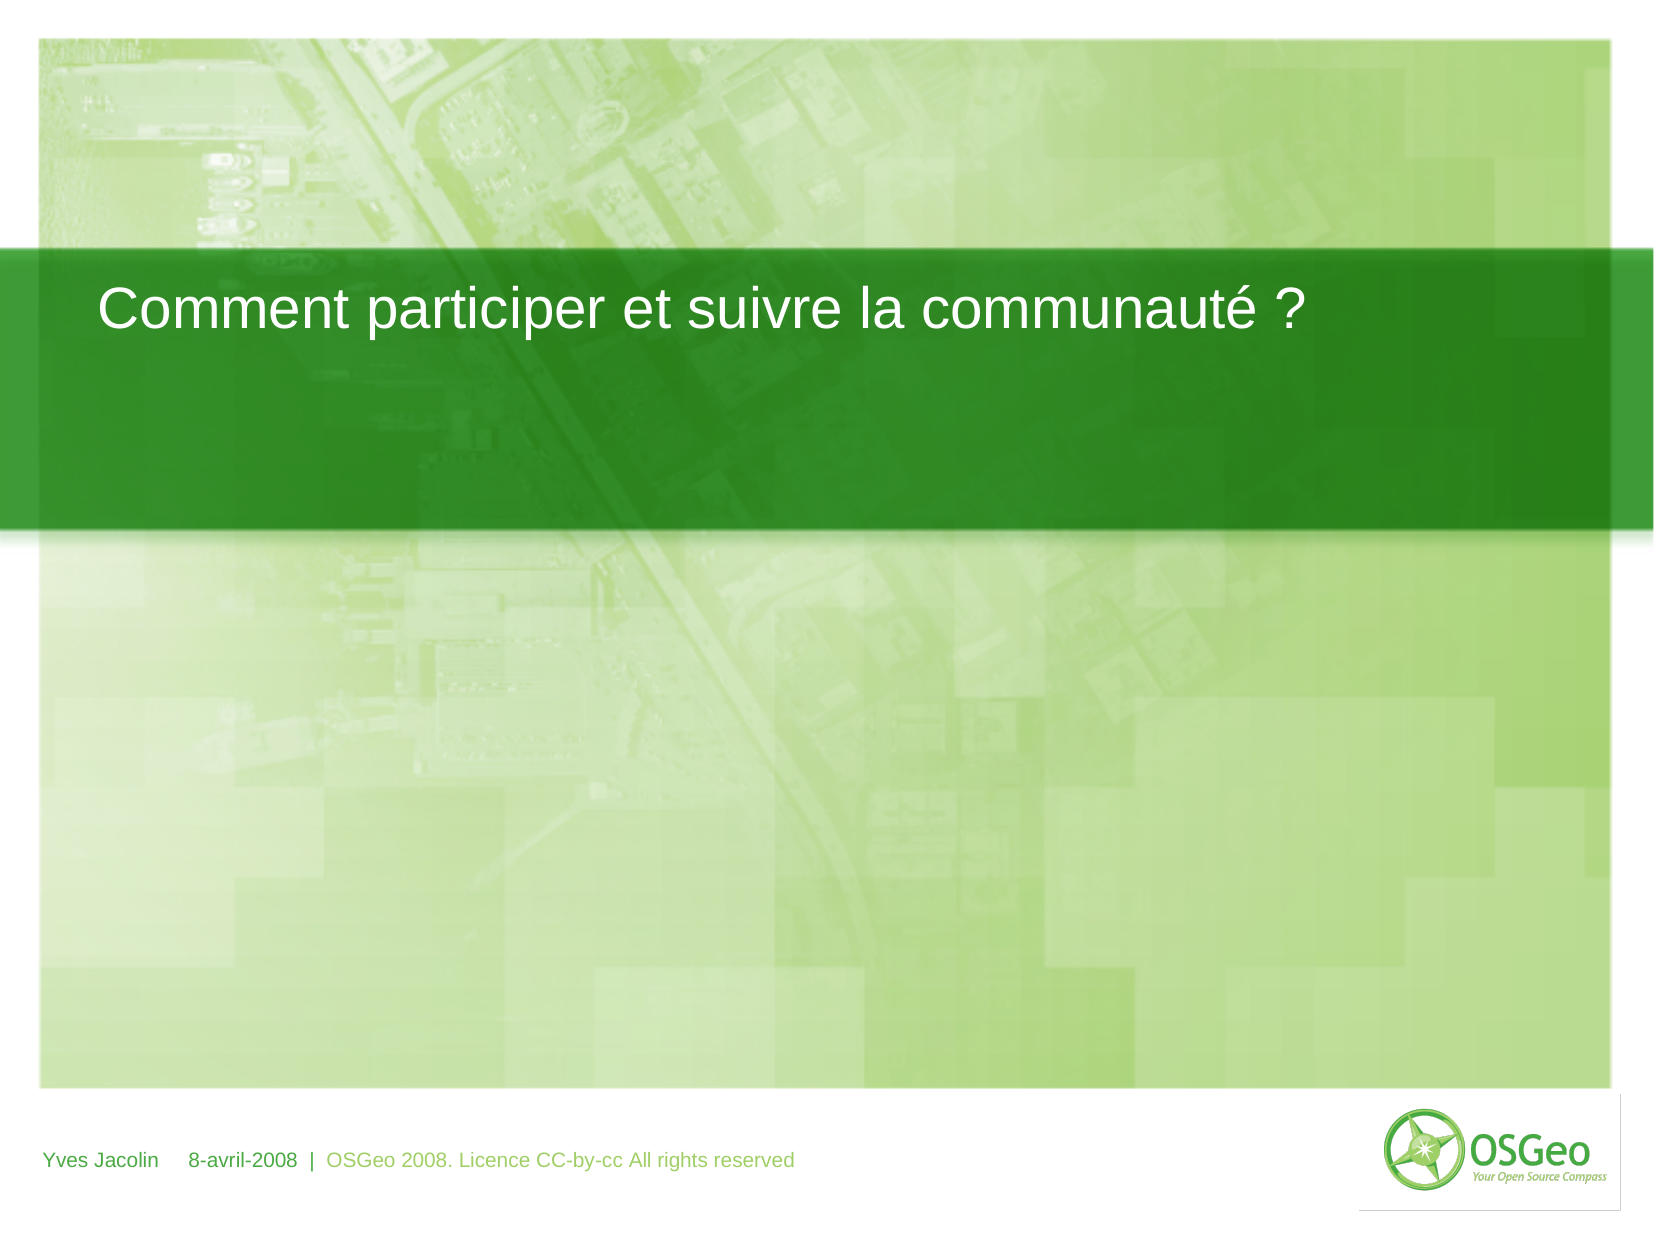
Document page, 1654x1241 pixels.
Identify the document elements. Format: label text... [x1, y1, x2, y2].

picture [0, 1, 1654, 1241]
text_box Comment participer et suivre la communauté ? [82, 268, 1530, 476]
